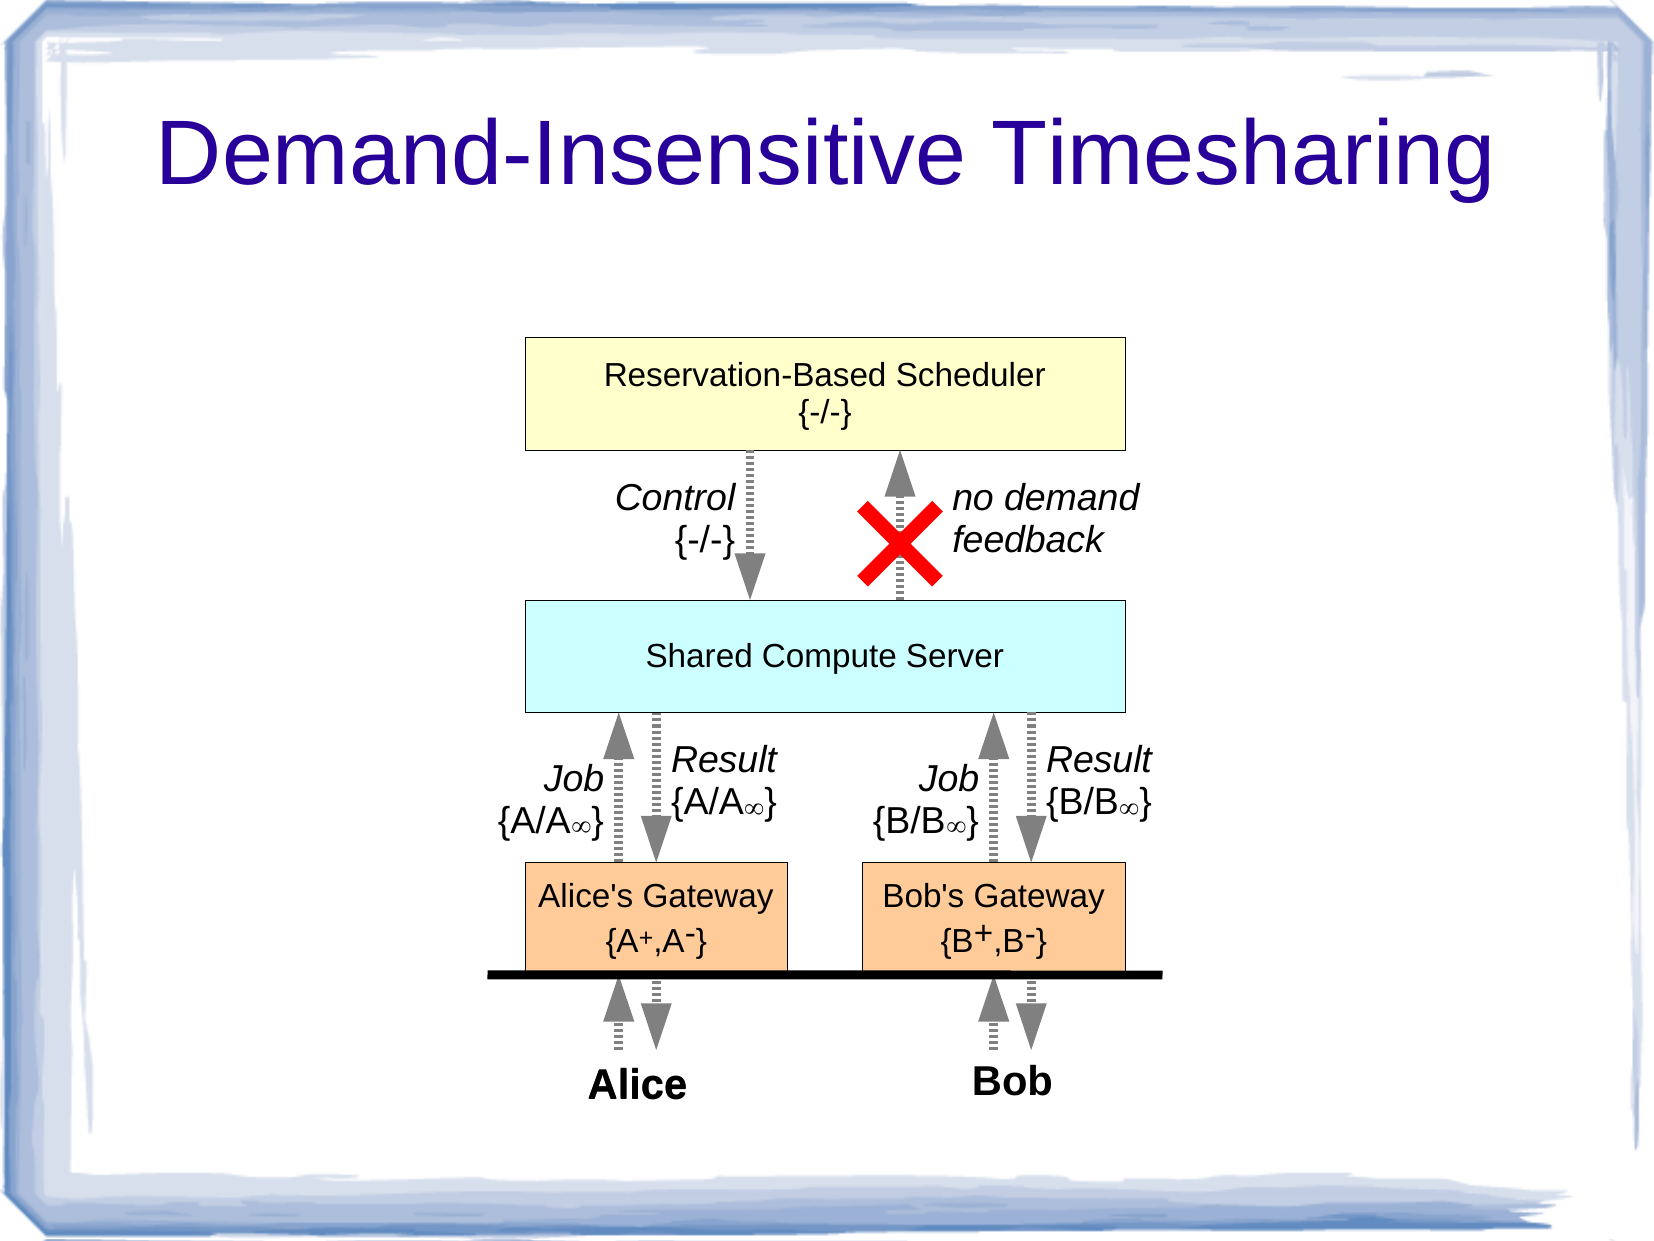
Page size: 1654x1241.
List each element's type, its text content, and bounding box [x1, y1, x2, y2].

text_box Alice [487, 1053, 788, 1126]
text_box Reservation-Based Scheduler {-/-} [525, 337, 1126, 451]
text_box Job {A/A∞} [468, 749, 619, 859]
text_box Alice's Gateway {A+,A-} [525, 862, 788, 970]
picture [0, 0, 1654, 1241]
text_box Job {B/B∞} [843, 749, 994, 859]
title Demand-Insensitive Timesharing [82, 49, 1571, 257]
text_box Bob's Gateway {B+,B-} [862, 862, 1126, 970]
text_box Result {B/B∞} [1031, 731, 1201, 840]
text_box Shared Compute Server [525, 600, 1126, 713]
text_box Control {-/-} [581, 468, 751, 568]
text_box no demand feedback [937, 468, 1163, 568]
text_box Result {A/A∞} [656, 731, 826, 840]
text_box Bob [862, 1049, 1163, 1121]
